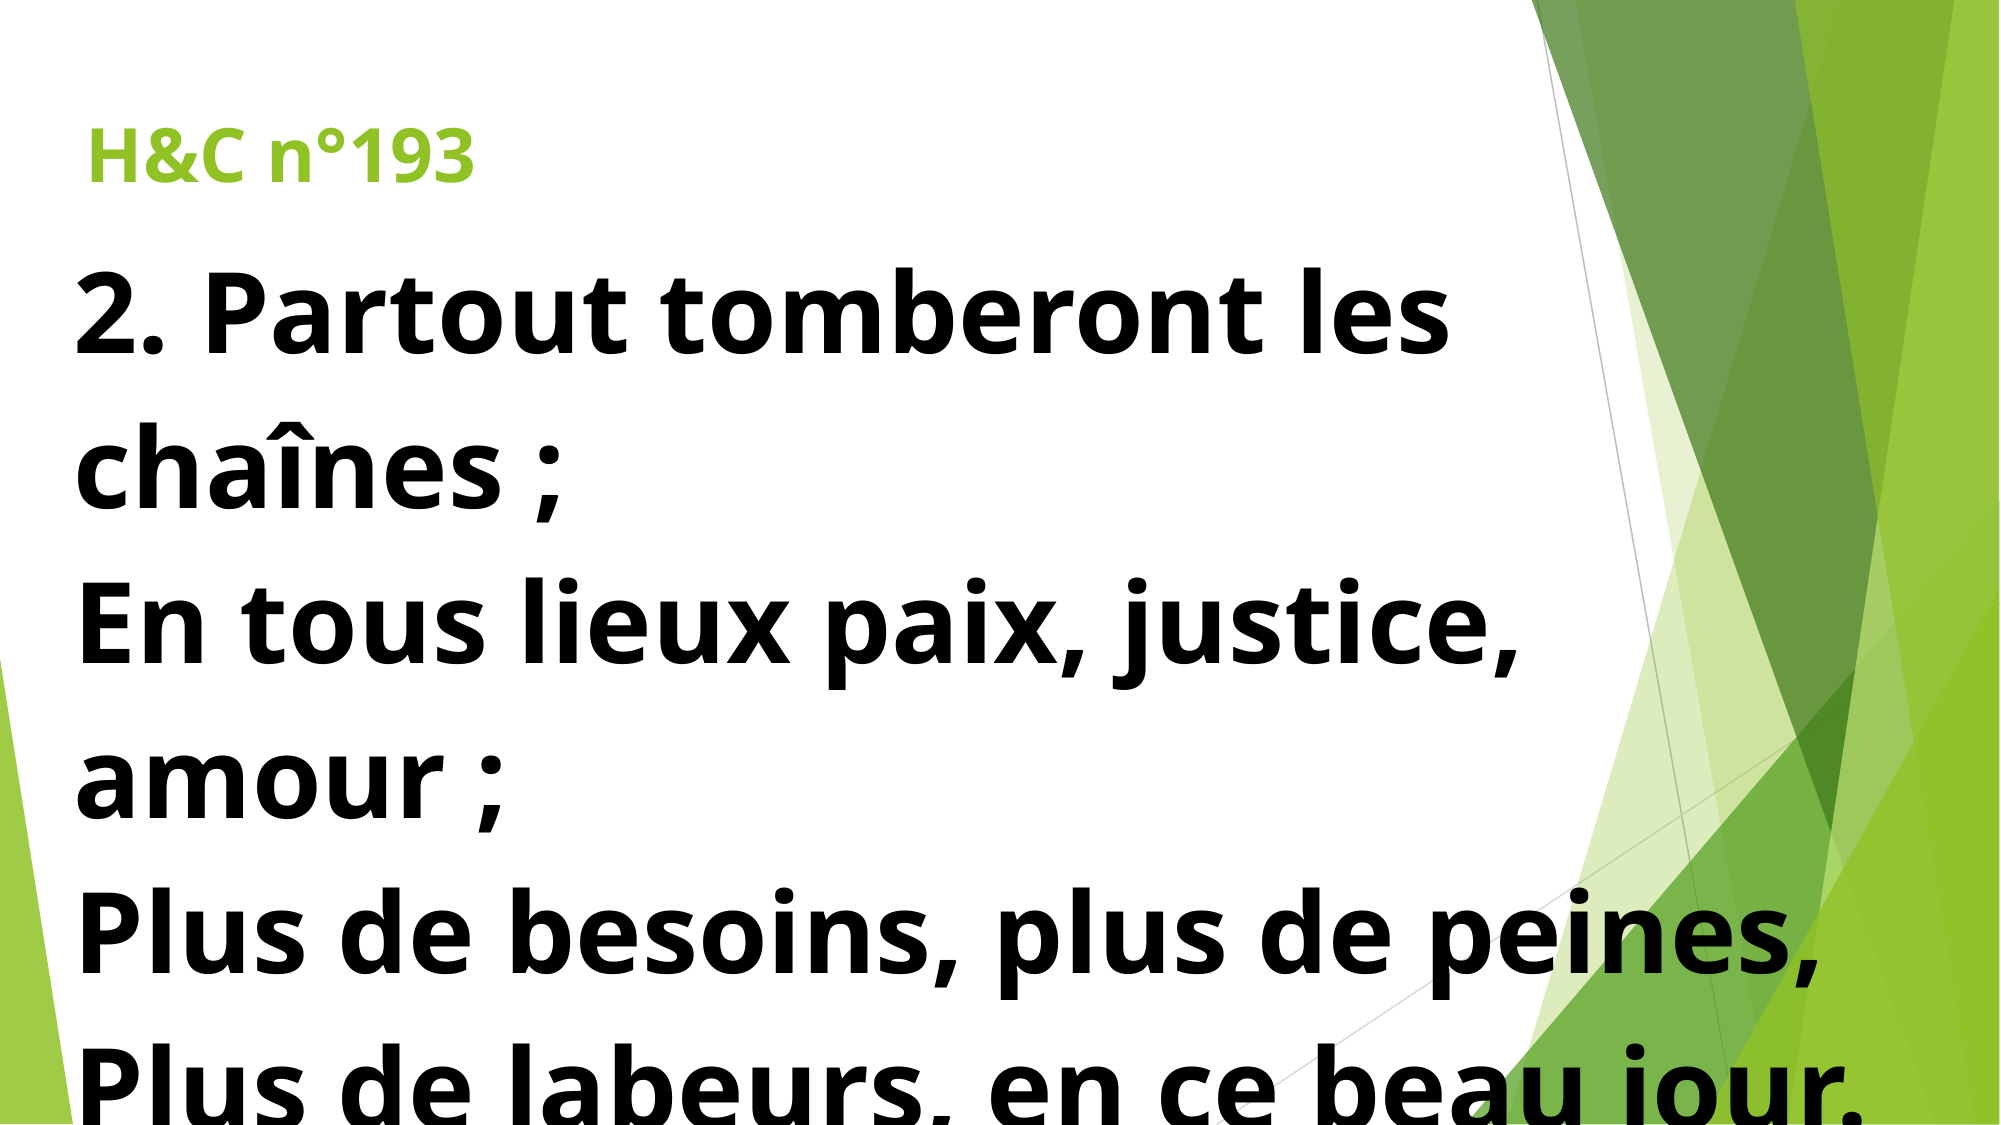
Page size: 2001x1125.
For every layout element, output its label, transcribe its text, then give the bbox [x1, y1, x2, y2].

text_box H&C n°193 [70, 99, 1522, 213]
text_box 2. Partout tomberont les chaînes ; En tous lieux paix, justice, amour ; Plus de besoins, plus de peines, Plus de labeurs, en ce beau jour. [59, 213, 1973, 1037]
